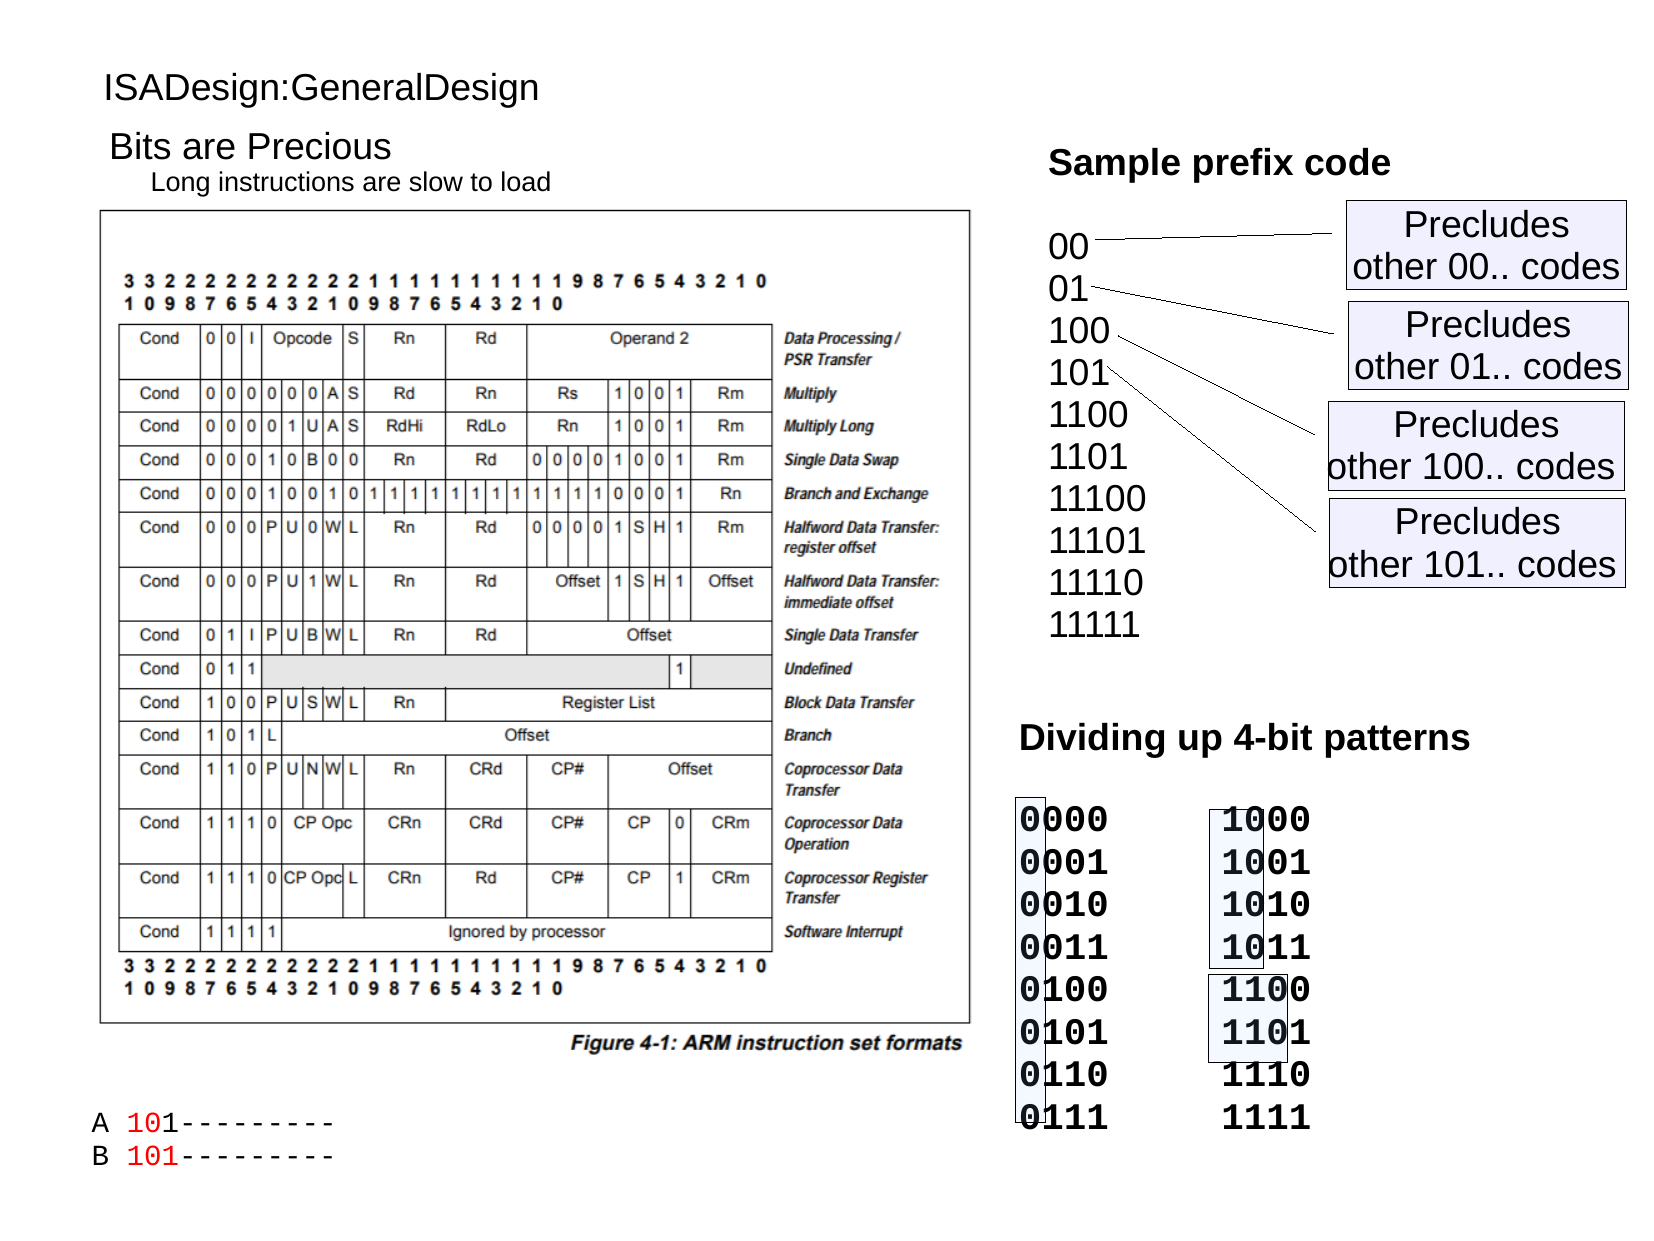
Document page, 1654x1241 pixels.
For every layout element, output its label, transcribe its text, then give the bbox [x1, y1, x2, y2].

text_box Precludes other 101.. codes [1330, 499, 1625, 587]
text_box Bits are Precious [94, 118, 408, 176]
text_box Sample prefix code 00 01 100 101 1100 1101 11100 11101 11110 11111 [1033, 133, 1407, 655]
text_box ISADesign:GeneralDesign [88, 59, 555, 116]
text_box Dividing up 4-bit patterns 0000 1000 0001 1001 0010 1010 0011 1011 0100 1100 0101 1101 0110 1110 0111 1111 [1003, 708, 1486, 1150]
text_box Long instructions are slow to load [135, 159, 566, 200]
text_box Precludes other 00.. codes [1346, 201, 1627, 289]
text_box Precludes other 100.. codes [1329, 402, 1624, 490]
text_box A 101--------- B 101--------- [76, 1100, 352, 1179]
text_box [1209, 809, 1264, 969]
text_box [1015, 797, 1046, 1123]
text_box Precludes other 01.. codes [1348, 301, 1629, 390]
picture [86, 200, 1004, 1060]
text_box [1208, 974, 1288, 1063]
